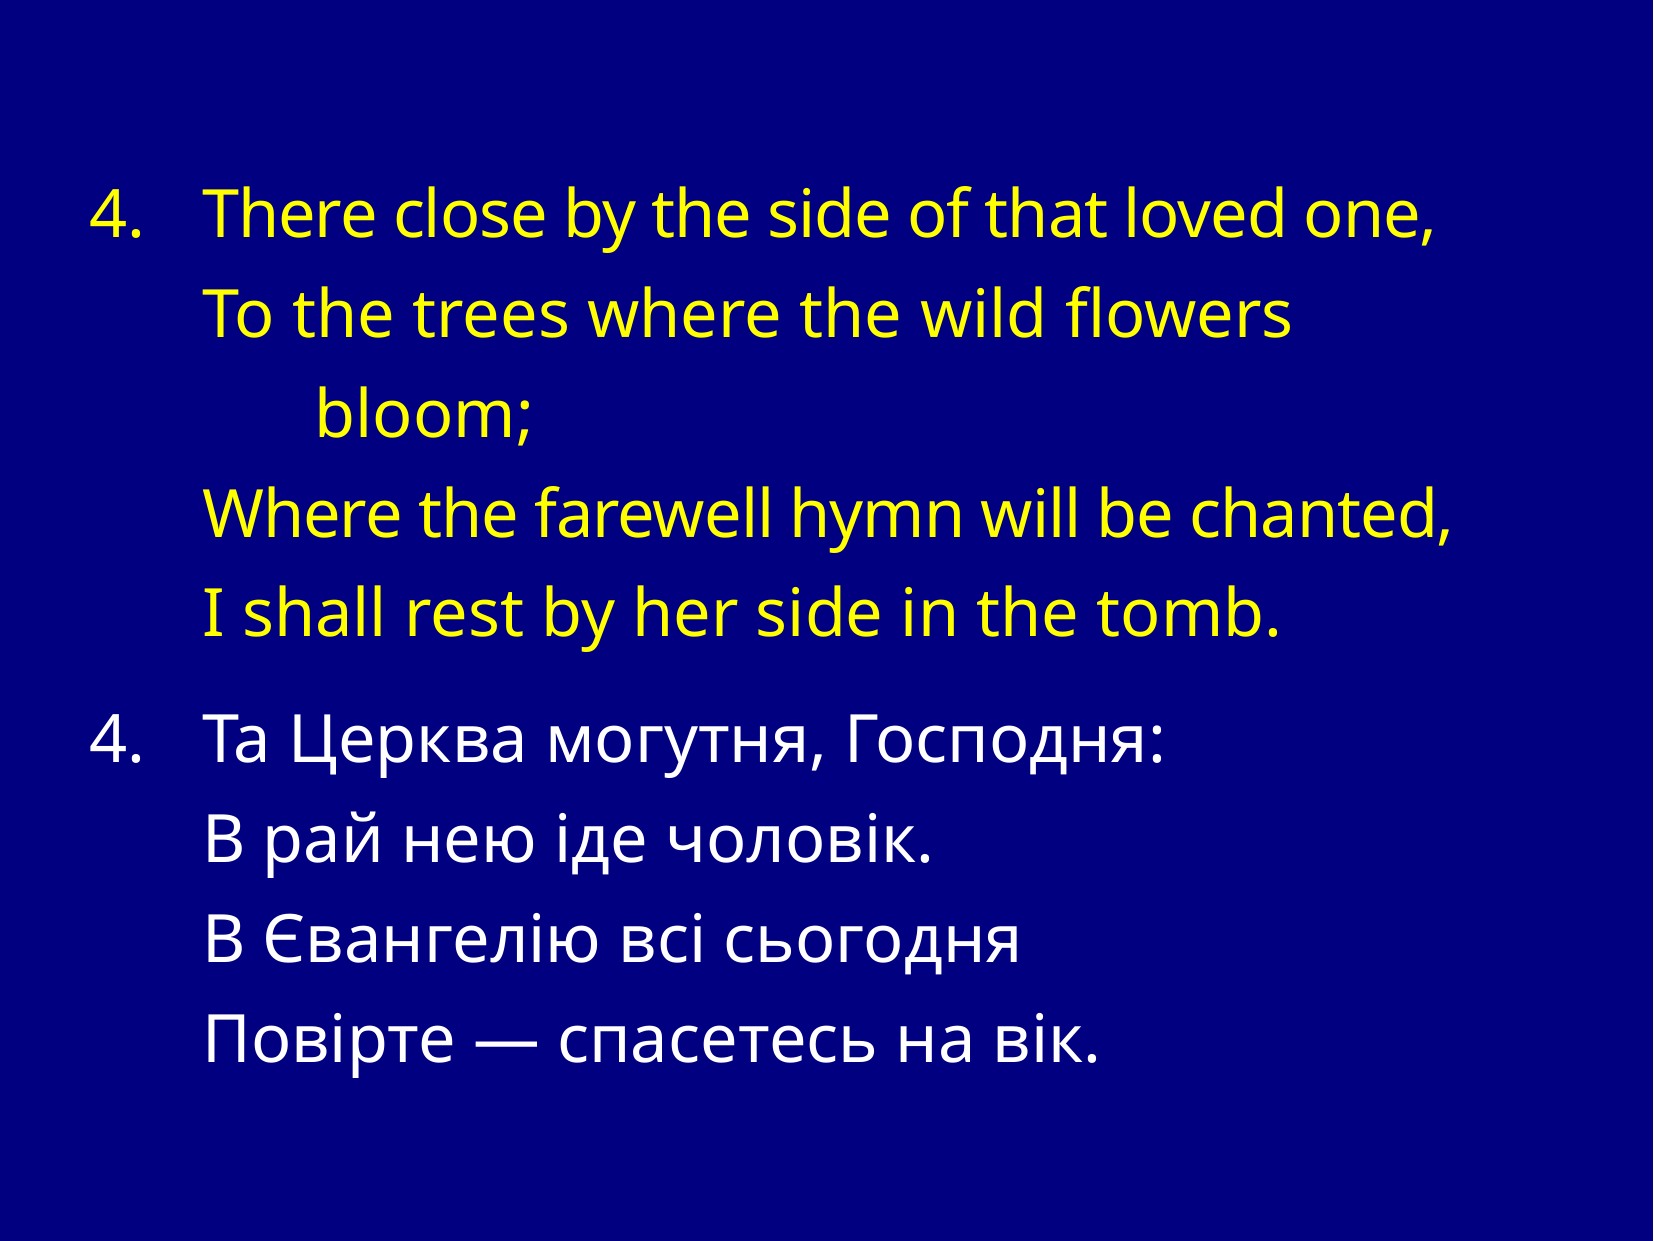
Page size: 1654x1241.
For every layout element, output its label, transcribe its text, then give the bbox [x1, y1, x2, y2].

text_box 4. There close by the side of that loved one, To the trees where the wild flowers bloom; Where the farewell hymn will be chanted, I shall rest by her side in the tomb. [75, 150, 1651, 732]
text_box 4. Та Церква могутня, Господня: В рай нею іде чоловік. В Євангелію всі сьогодня Повірте ― спасетесь на вік. [75, 675, 1576, 1163]
